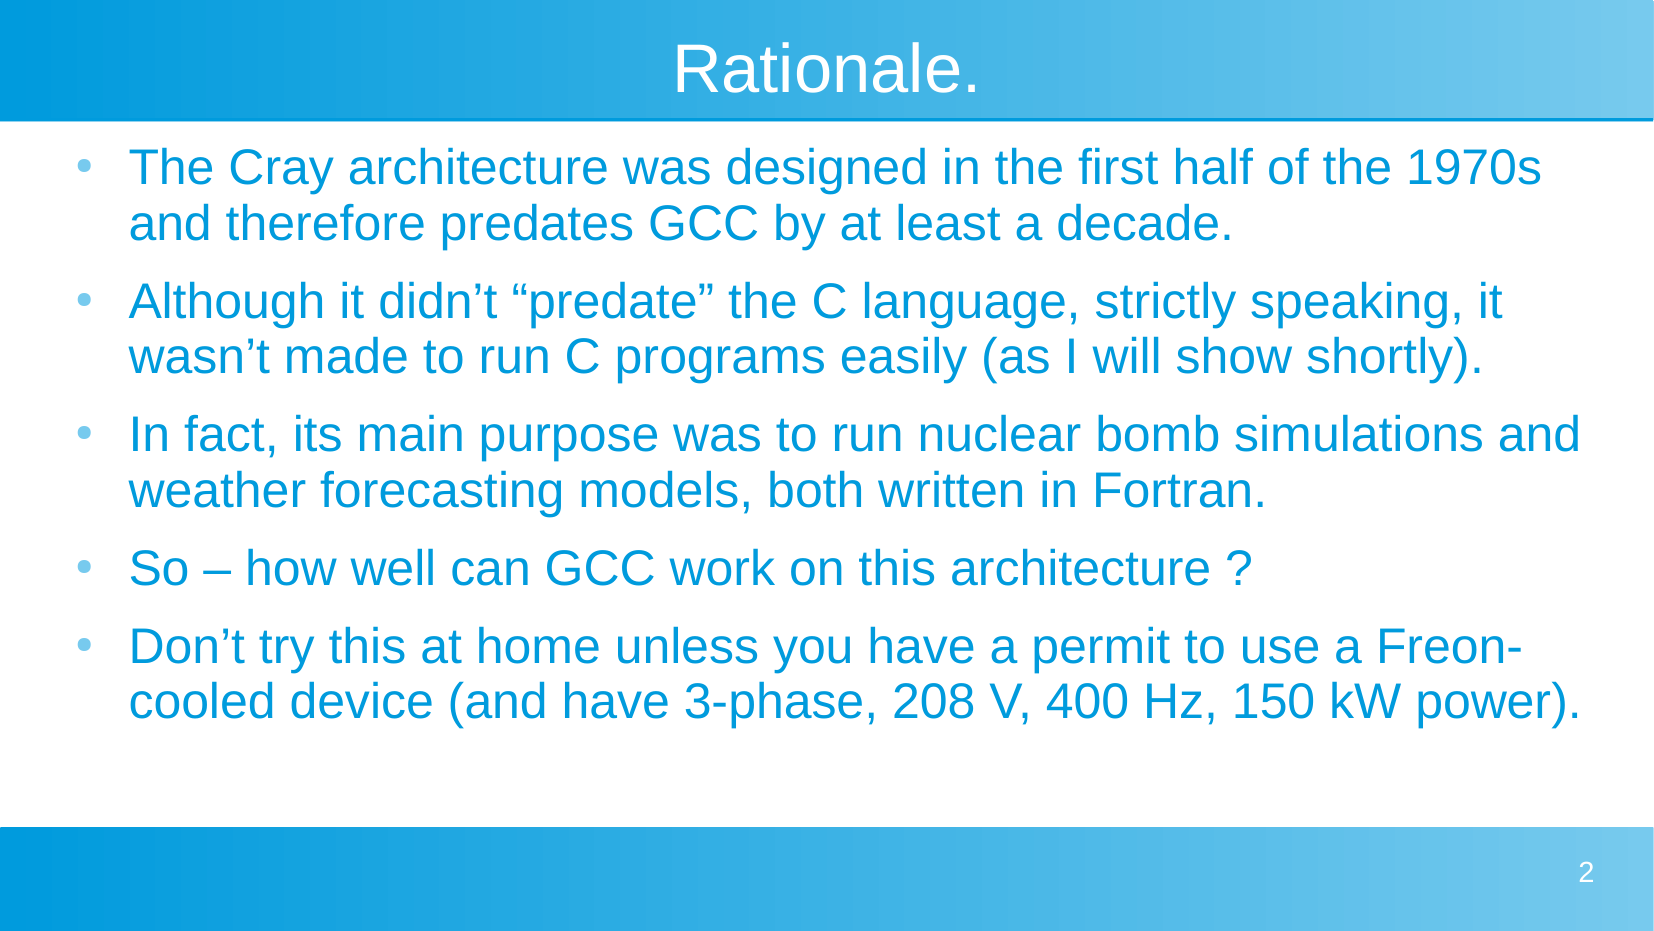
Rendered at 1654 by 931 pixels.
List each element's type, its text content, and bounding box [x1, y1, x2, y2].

title Rationale. [59, 29, 1595, 108]
list The Cray architecture was designed in the first half of the 1970s and therefore predates GCC by at least a decade. Although it didn’t “predate” the C language, strictly speaking, it wasn’t made to run C programs easily (as I will show shortly). In fact, its main purpose was to run nuclear bomb simulations and weather forecasting models, both written in Fortran. So – how well can GCC work on this architecture ? Don’t try this at home unless you have a permit to use a Freon-cooled device (and have 3-phase, 208 V, 400 Hz, 150 kW power). [57, 139, 1613, 826]
